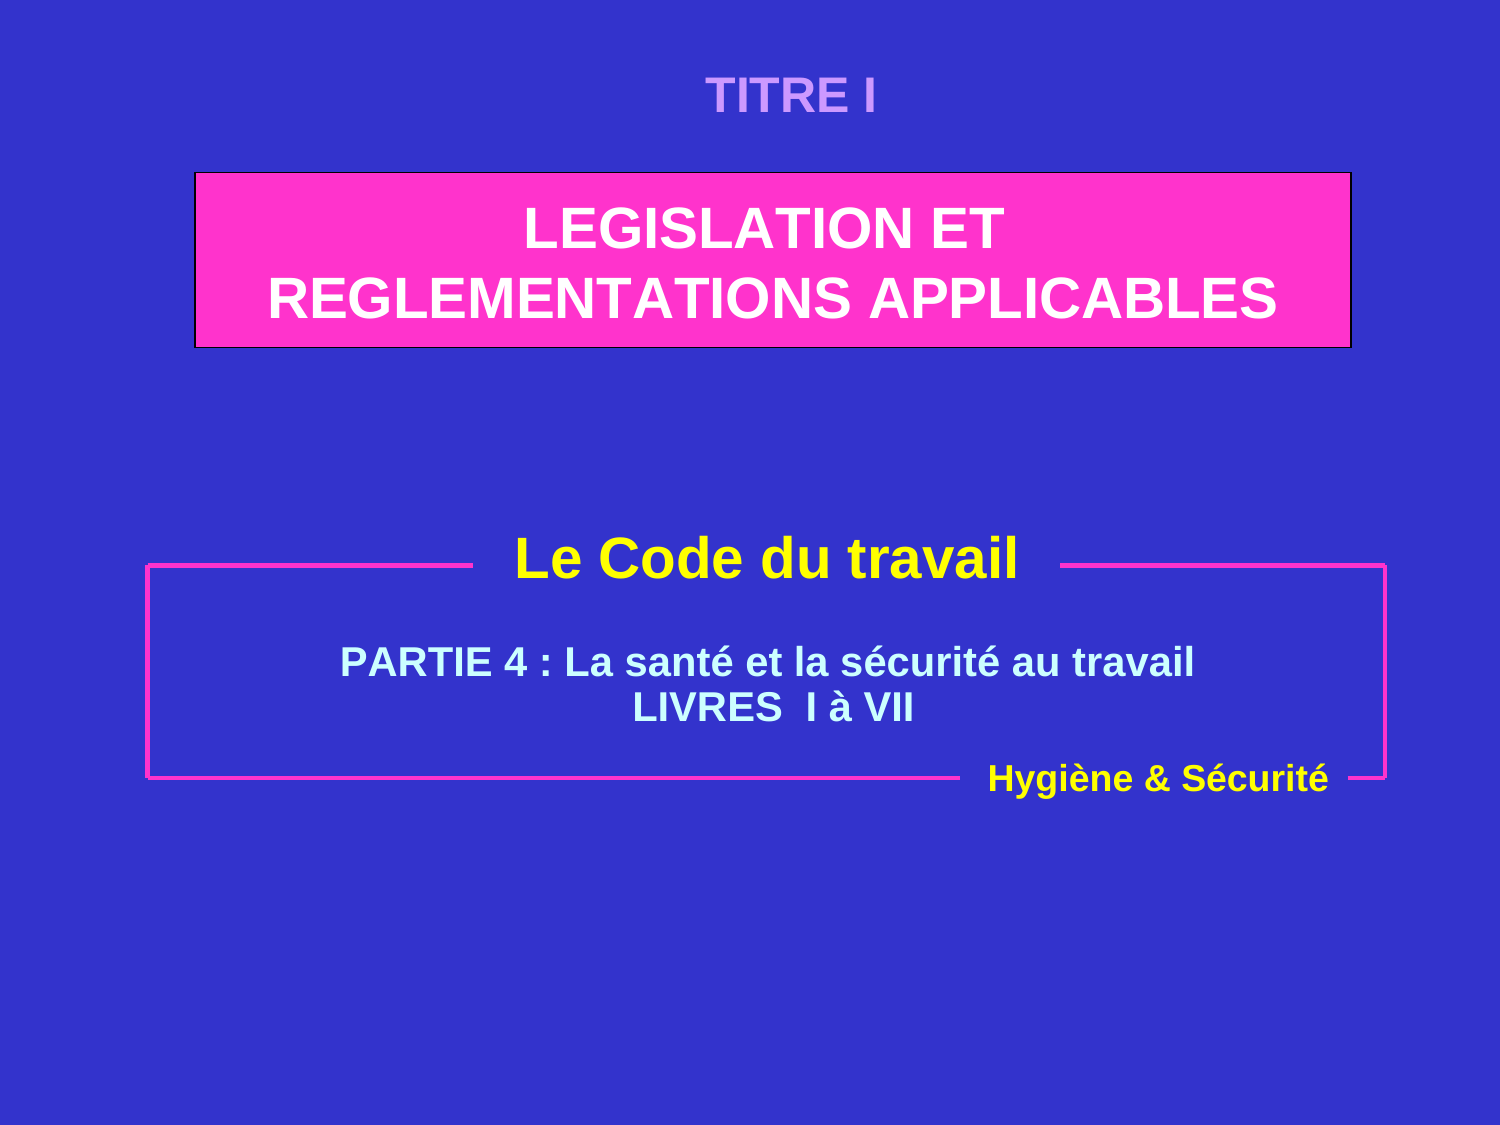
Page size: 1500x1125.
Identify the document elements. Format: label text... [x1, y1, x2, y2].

text_box LEGISLATION ET REGLEMENTATIONS APPLICABLES [194, 172, 1352, 348]
text_box TITRE I [690, 54, 904, 131]
text_box Le Code du travail PARTIE 4 : La santé et la sécurité au travail LIVRES I à VII [200, 512, 1336, 738]
text_box Hygiène & Sécurité [972, 746, 1345, 807]
